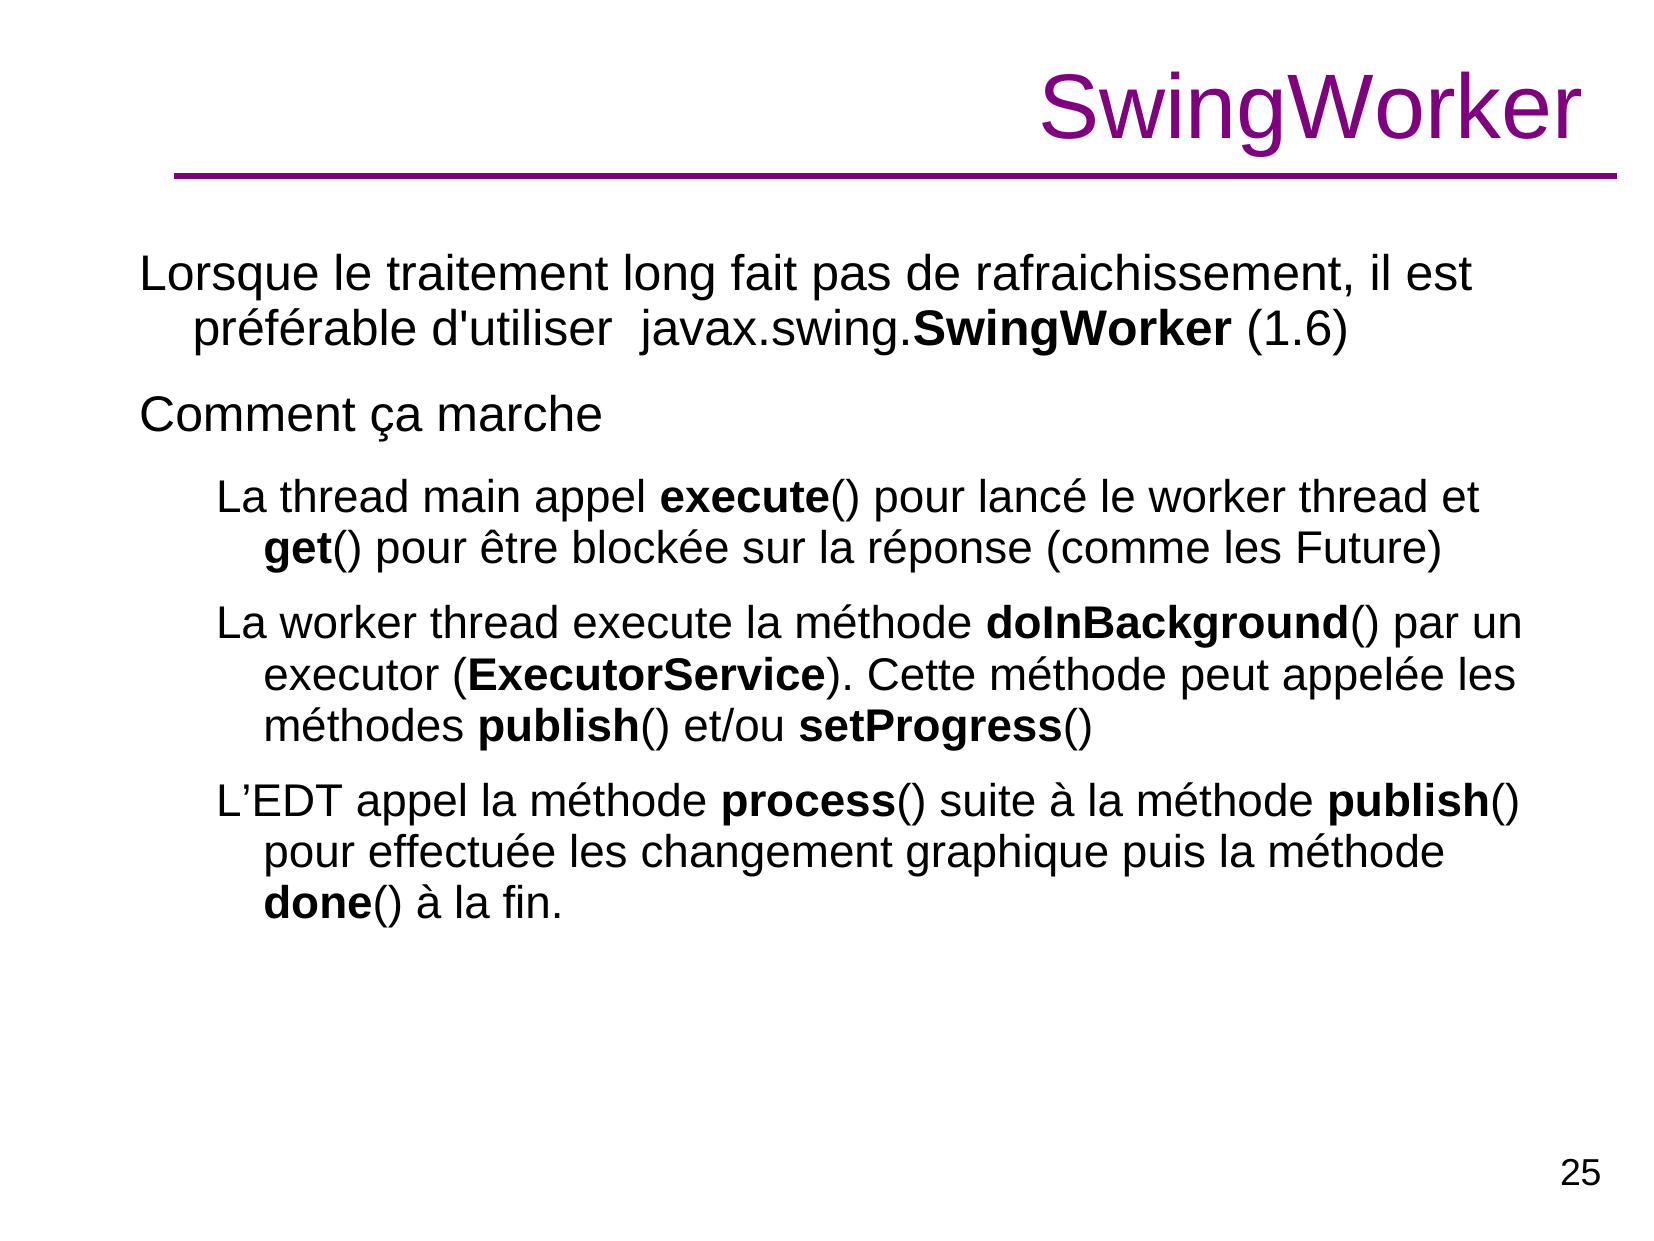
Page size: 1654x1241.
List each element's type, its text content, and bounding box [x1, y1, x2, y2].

title SwingWorker [84, 55, 1584, 159]
list Lorsque le traitement long fait pas de rafraichissement, il est préférable d'utiliser javax.swing.SwingWorker (1.6) Comment ça marche La thread main appel execute() pour lancé le worker thread et get() pour être blockée sur la réponse (comme les Future) La worker thread execute la méthode doInBackground() par un executor (ExecutorService). Cette méthode peut appelée les méthodes publish() et/ou setProgress() L’EDT appel la méthode process() suite à la méthode publish() pour effectuée les changement graphique puis la méthode done() à la fin. [121, 244, 1534, 940]
